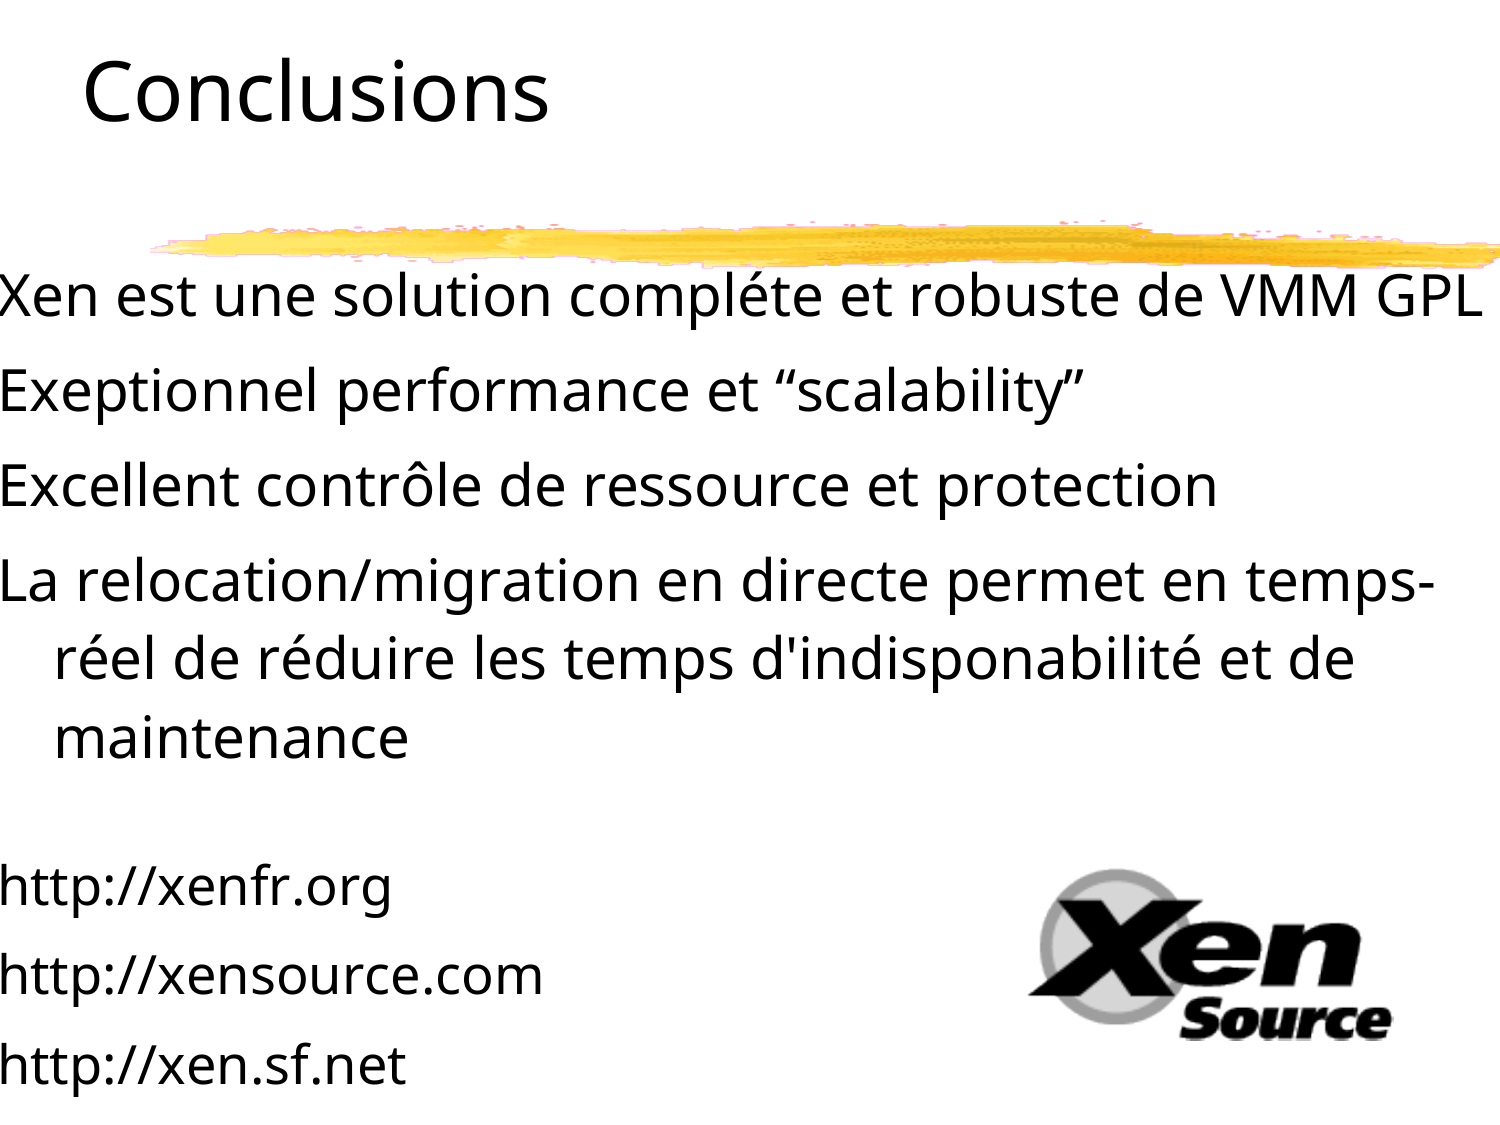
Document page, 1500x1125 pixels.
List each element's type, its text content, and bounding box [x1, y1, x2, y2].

picture [150, 215, 1500, 246]
title Conclusions [66, 15, 1342, 149]
list Xen est une solution compléte et robuste de VMM GPL Exeptionnel performance et “scalability” Excellent contrôle de ressource et protection La relocation/migration en directe permet en temps-réel de réduire les temps d'indisponabilité et de maintenance http://xenfr.org http://xensource.com http://xen.sf.net [0, 246, 1500, 1121]
text_box [1027, 868, 1394, 1041]
